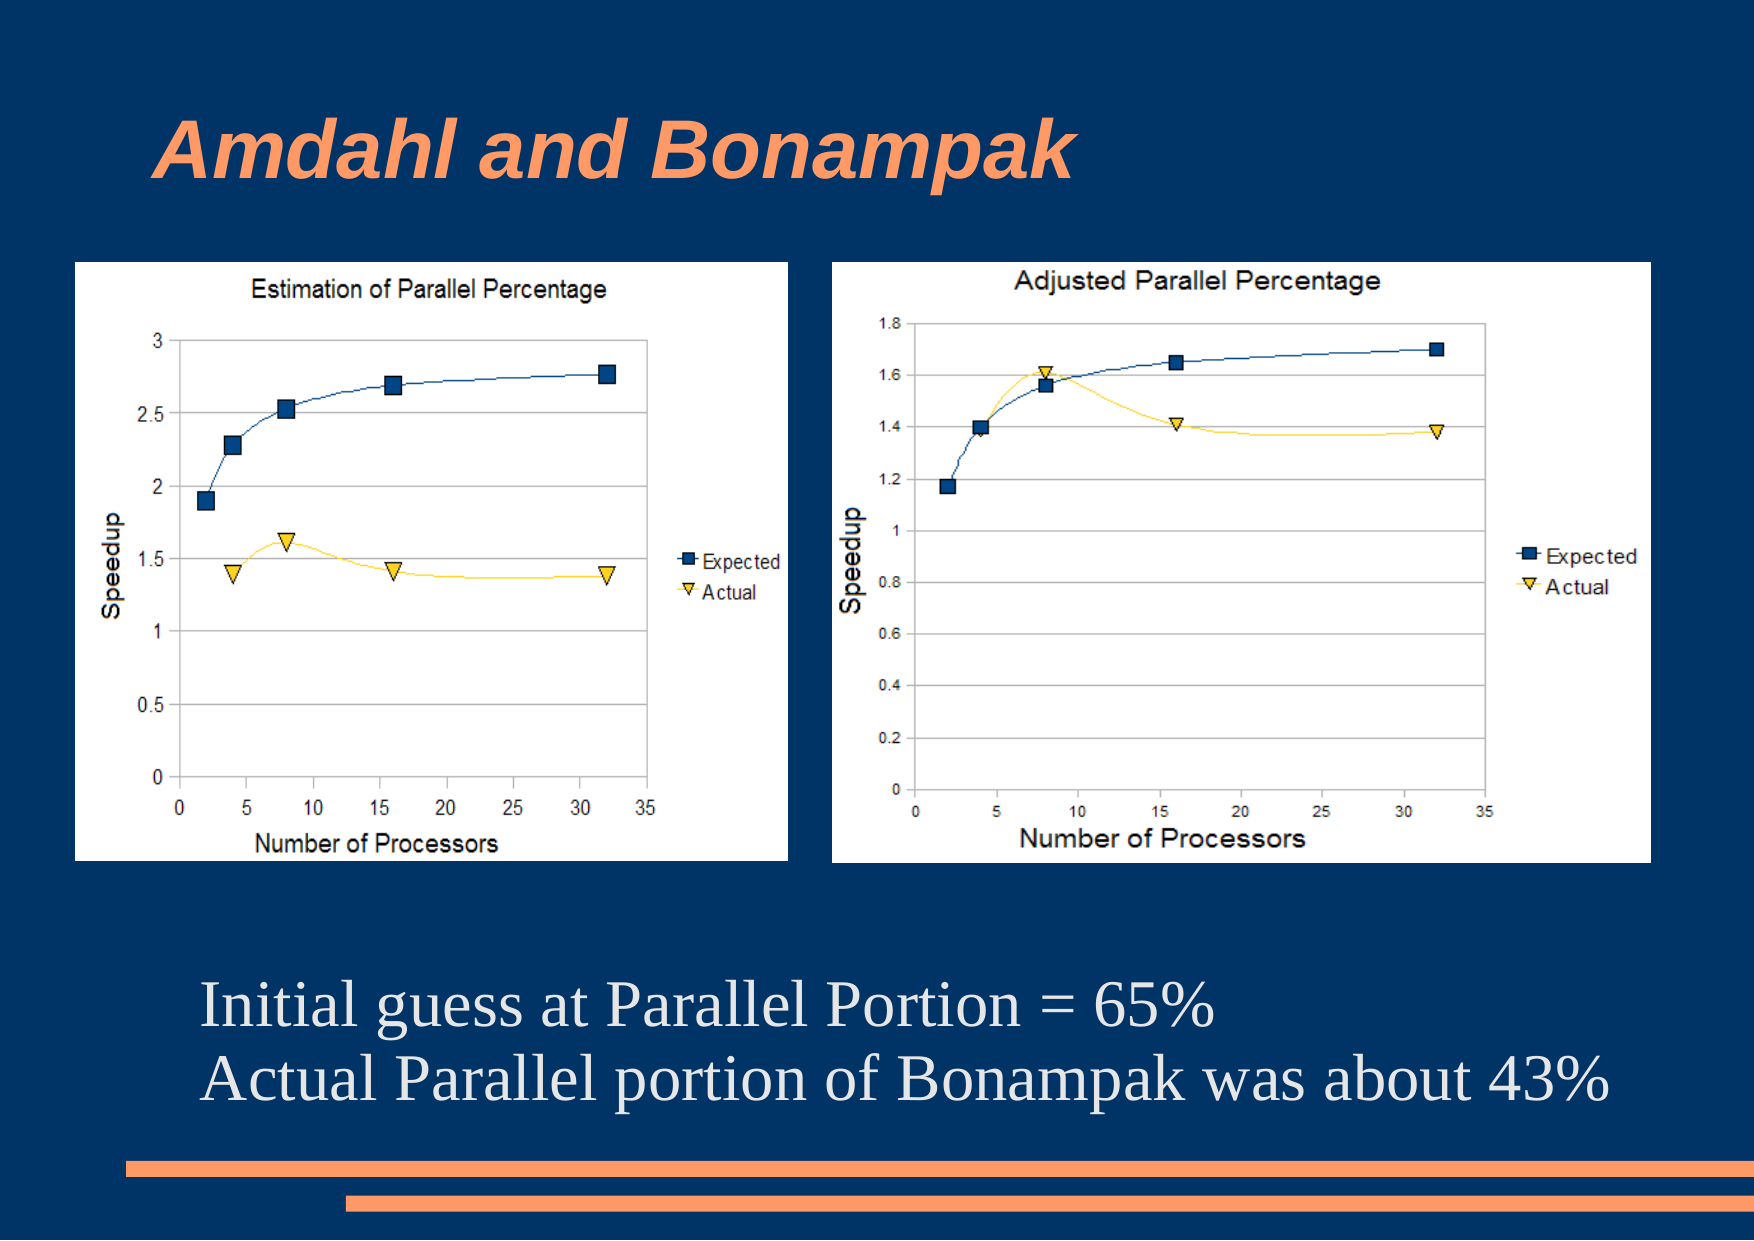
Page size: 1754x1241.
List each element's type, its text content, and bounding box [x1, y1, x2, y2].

picture [75, 262, 788, 861]
title Amdahl and Bonampak [128, 46, 1627, 254]
picture [832, 262, 1651, 863]
list Initial guess at Parallel Portion = 65% Actual Parallel portion of Bonampak was about 43% [128, 745, 1656, 1190]
